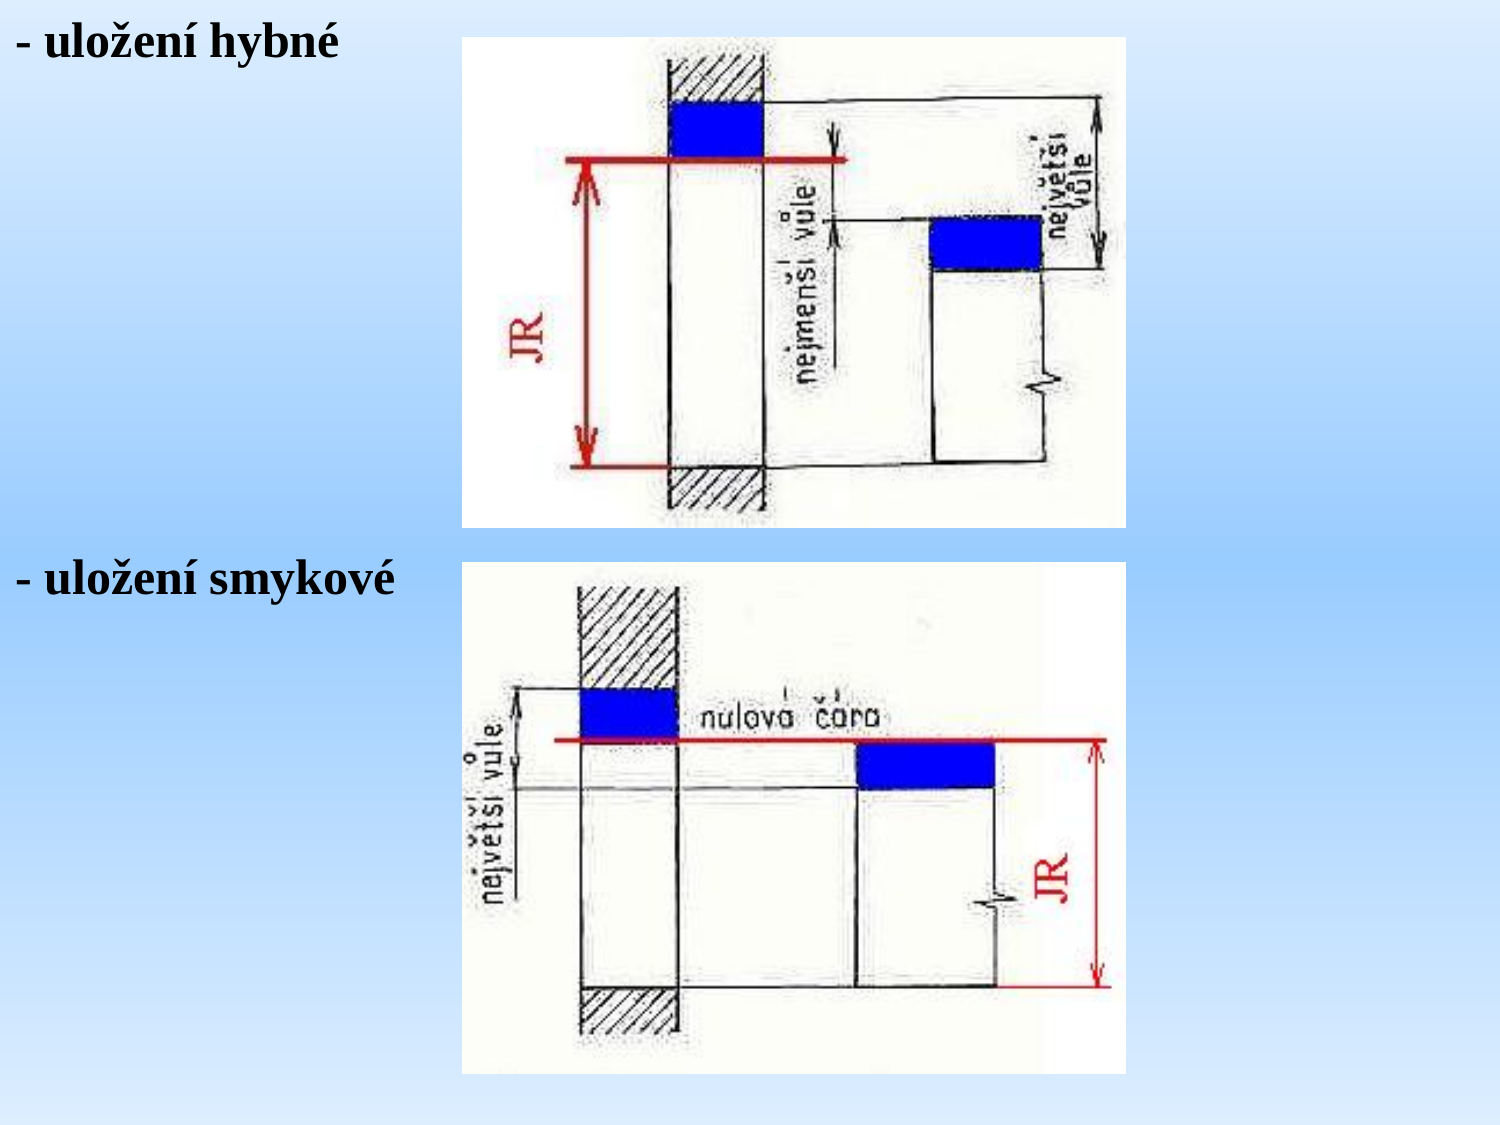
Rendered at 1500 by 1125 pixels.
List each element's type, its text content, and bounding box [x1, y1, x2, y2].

picture [462, 37, 1126, 528]
text_box - uložení hybné [0, 0, 368, 76]
picture [462, 562, 1126, 1074]
text_box - uložení smykové [0, 537, 424, 613]
